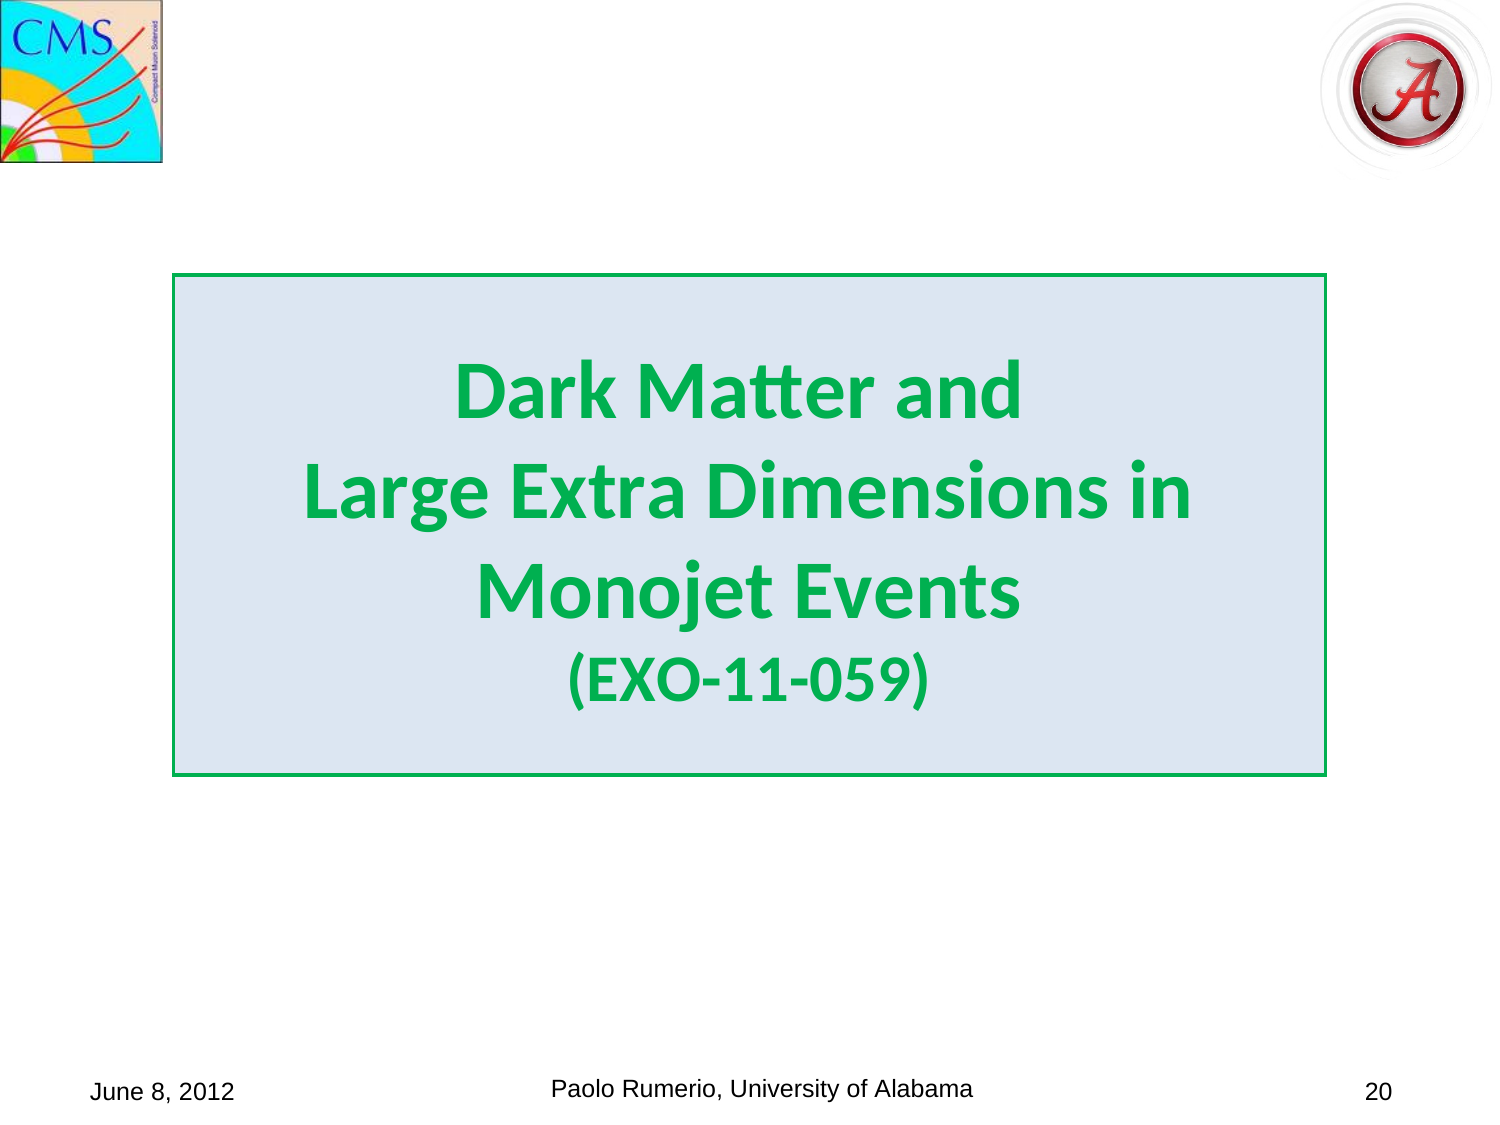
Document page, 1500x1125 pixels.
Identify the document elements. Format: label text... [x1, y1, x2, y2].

picture [0, 0, 163, 163]
picture [1319, 0, 1500, 180]
text_box Dark Matter and Large Extra Dimensions in Monojet Events (EXO-11-059) [173, 275, 1326, 776]
